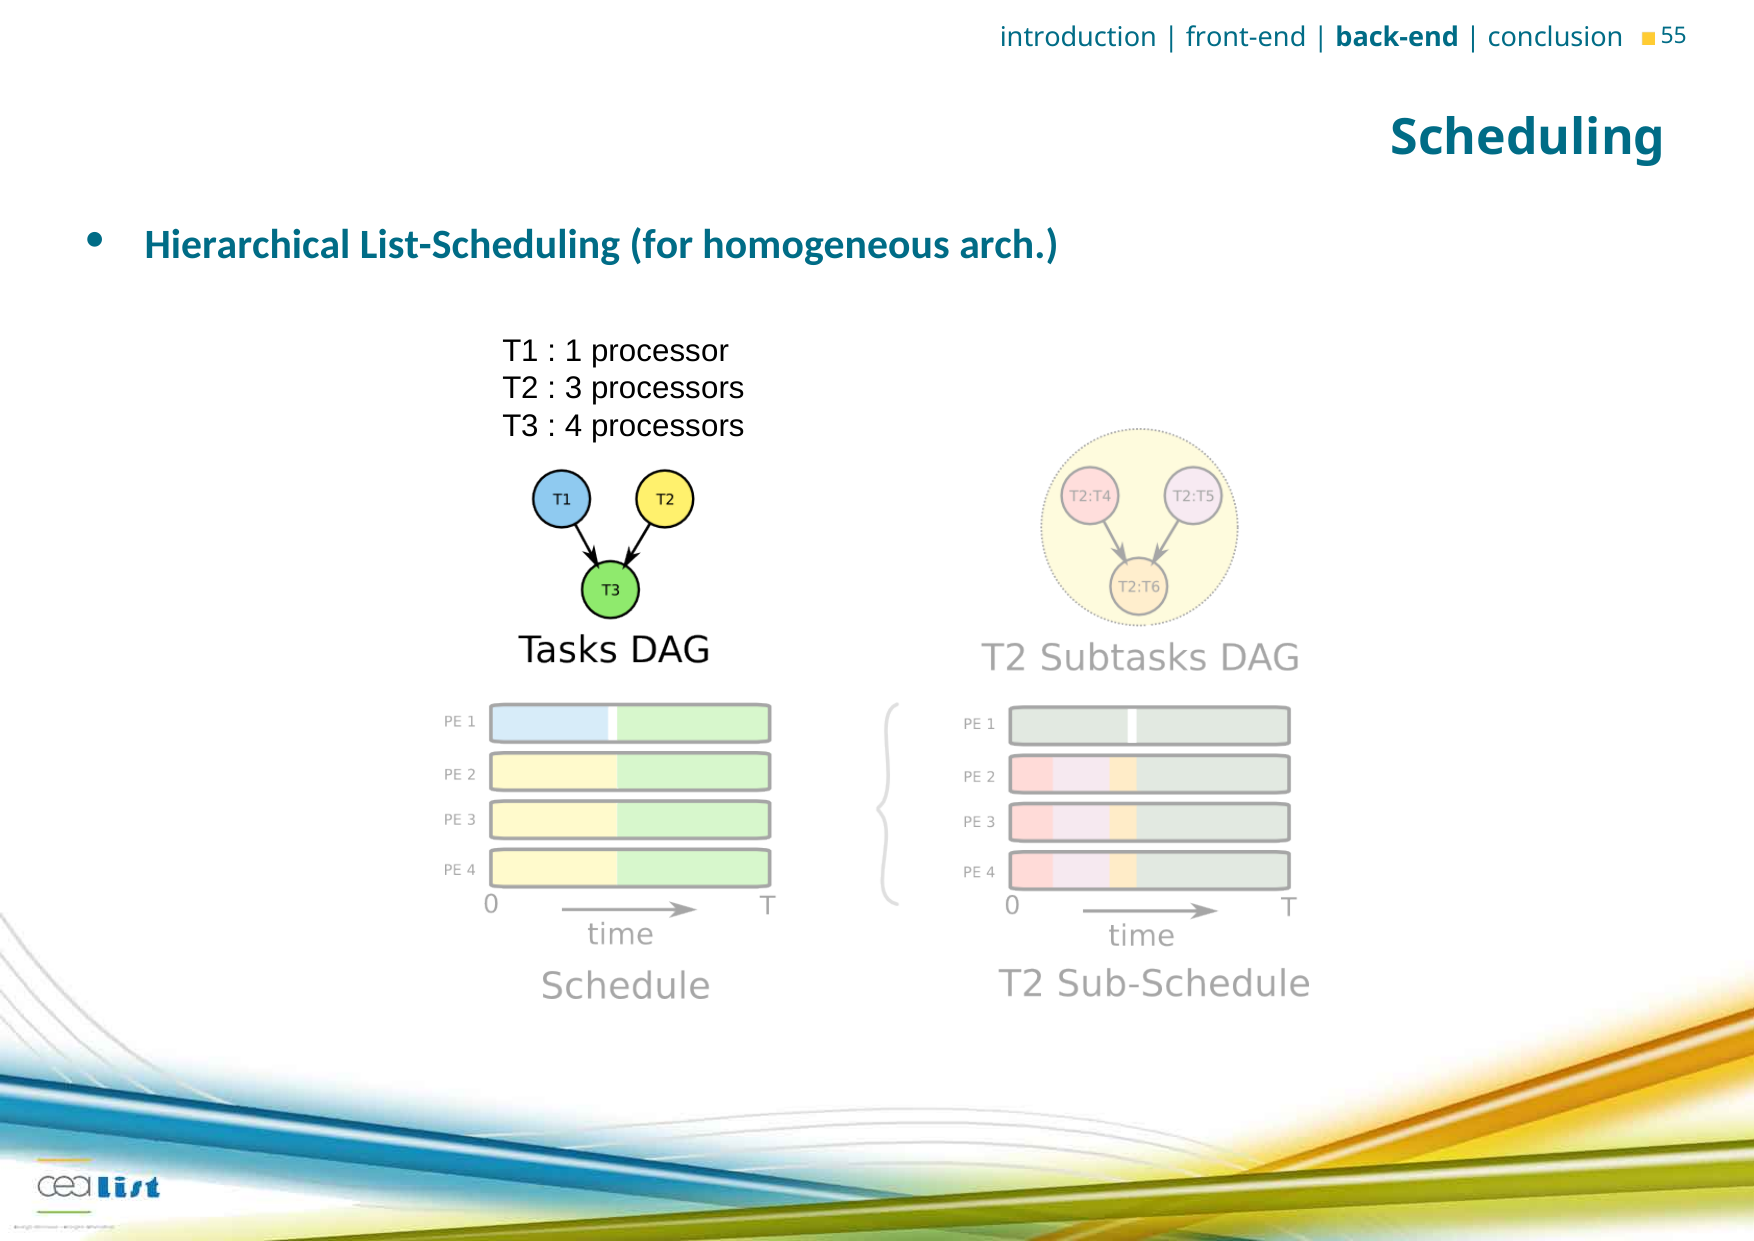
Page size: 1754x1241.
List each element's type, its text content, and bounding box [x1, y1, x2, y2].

text_box <number> [1640, 12, 1704, 60]
text_box [375, 410, 1351, 1011]
list Hierarchical List-Scheduling (for homogeneous arch.) [68, 208, 1679, 1021]
title introduction | front-end | back-end | conclusion [404, 11, 1640, 61]
picture [0, 0, 1754, 1241]
title Scheduling [72, 86, 1683, 183]
text_box T1 : 1 processor T2 : 3 processors T3 : 4 processors [487, 322, 761, 451]
